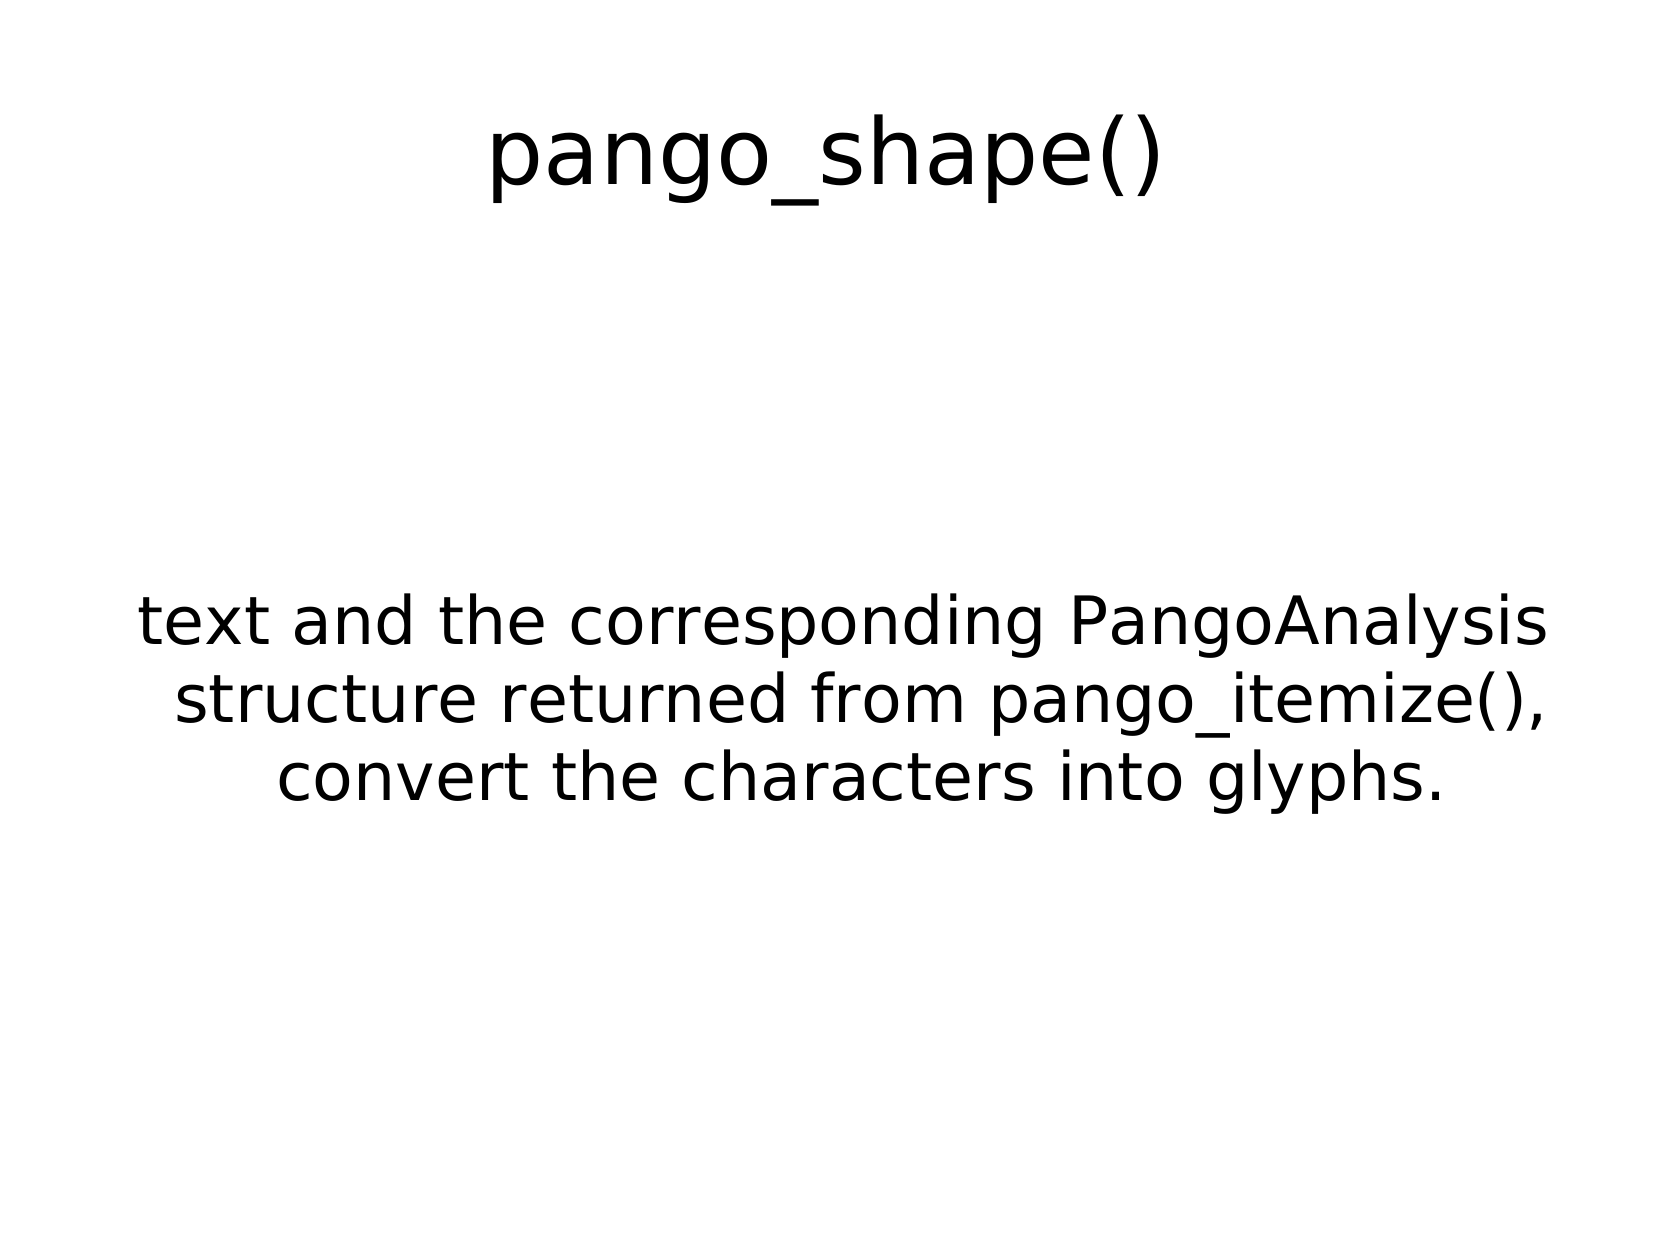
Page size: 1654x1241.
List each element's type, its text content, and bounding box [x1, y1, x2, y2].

title pango_shape() [82, 49, 1571, 257]
subtitle text and the corresponding PangoAnalysis structure returned from pango_itemize(), convert the characters into glyphs. [82, 290, 1571, 1109]
